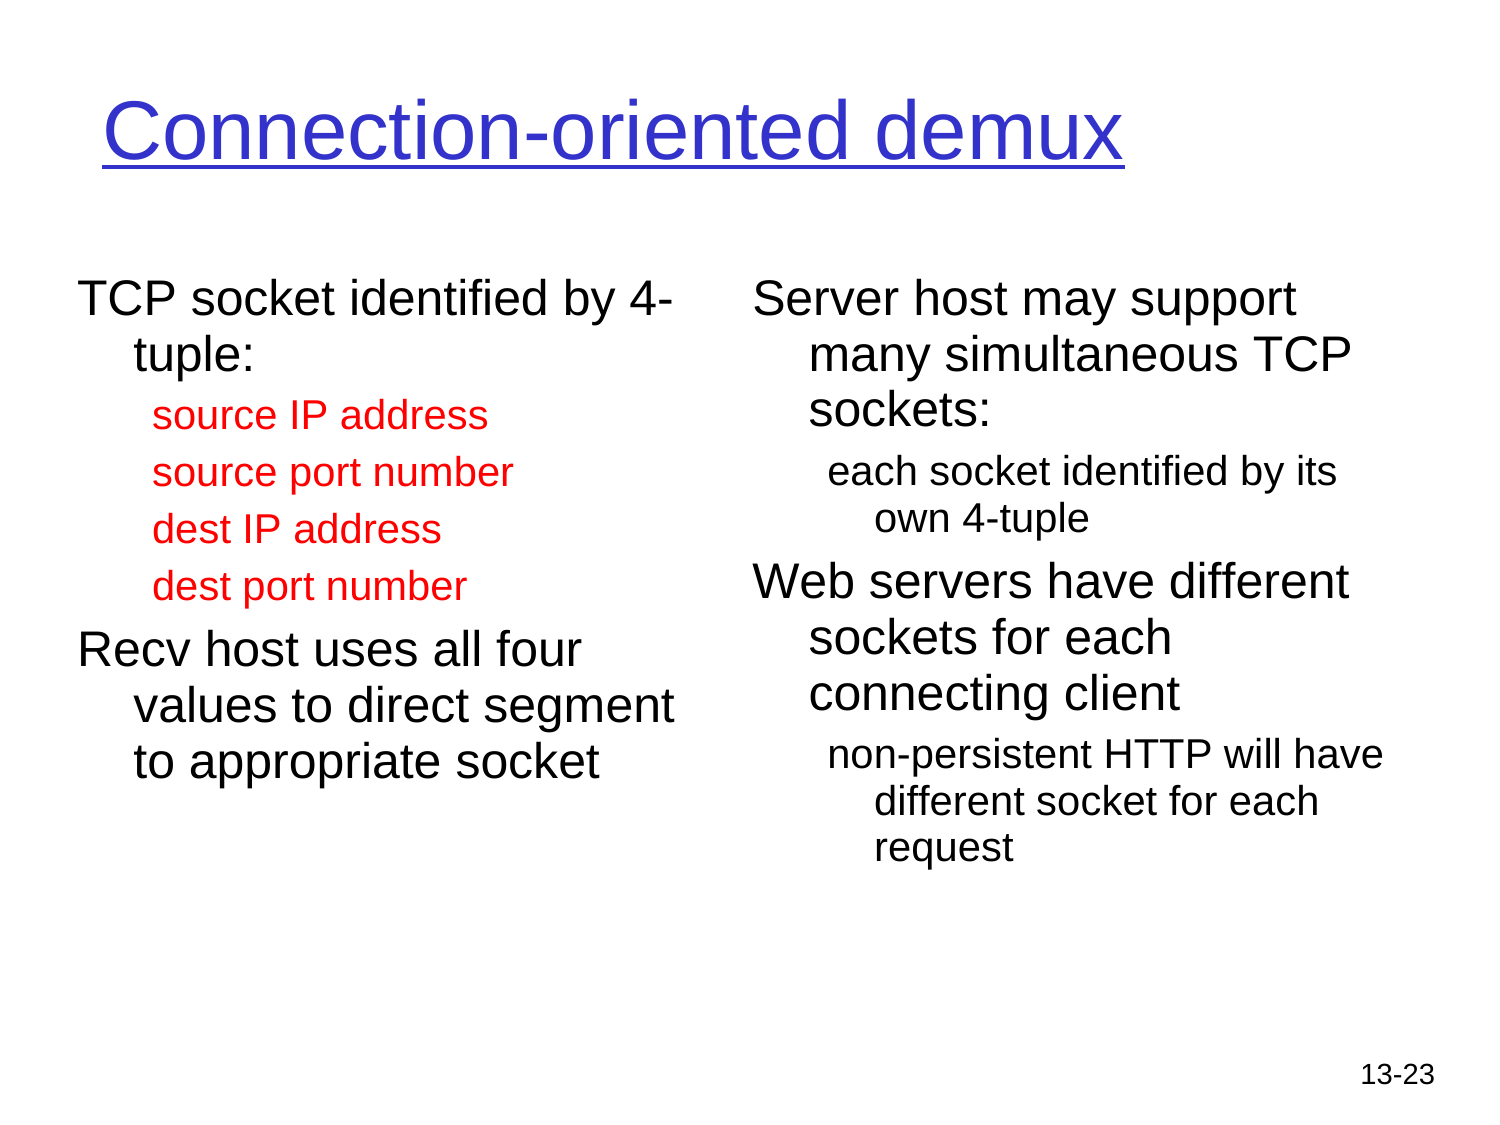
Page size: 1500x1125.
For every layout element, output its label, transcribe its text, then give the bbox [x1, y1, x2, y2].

list Server host may support many simultaneous TCP sockets: each socket identified by its own 4-tuple Web servers have different sockets for each connecting client non-persistent HTTP will have different socket for each request [737, 262, 1413, 1026]
title Connection-oriented demux [87, 37, 1363, 225]
list TCP socket identified by 4-tuple: source IP address source port number dest IP address dest port number Recv host uses all four values to direct segment to appropriate socket [62, 262, 713, 1026]
